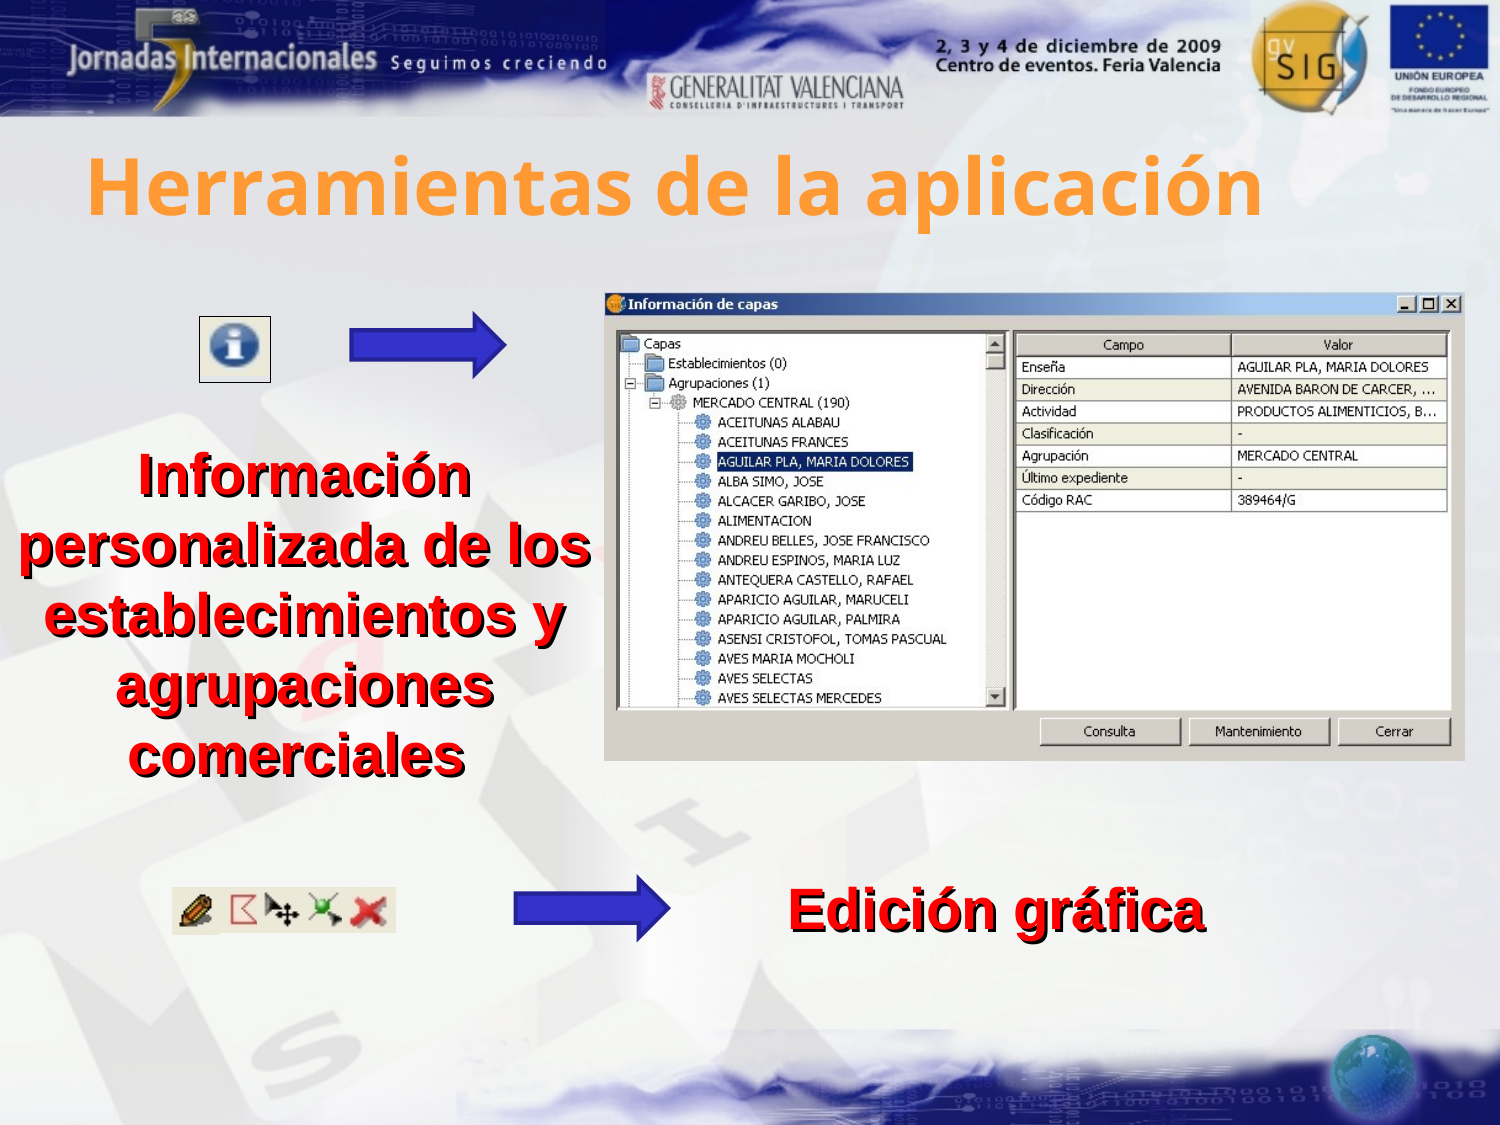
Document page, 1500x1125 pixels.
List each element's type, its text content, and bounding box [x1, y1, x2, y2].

picture [0, 0, 1500, 1125]
text_box [515, 878, 667, 938]
text_box Herramientas de la aplicación [70, 128, 1439, 254]
text_box [351, 315, 504, 375]
text_box Información personalizada de los establecimientos y agrupaciones comerciales [0, 428, 633, 794]
text_box Edición gráfica [667, 863, 1325, 949]
